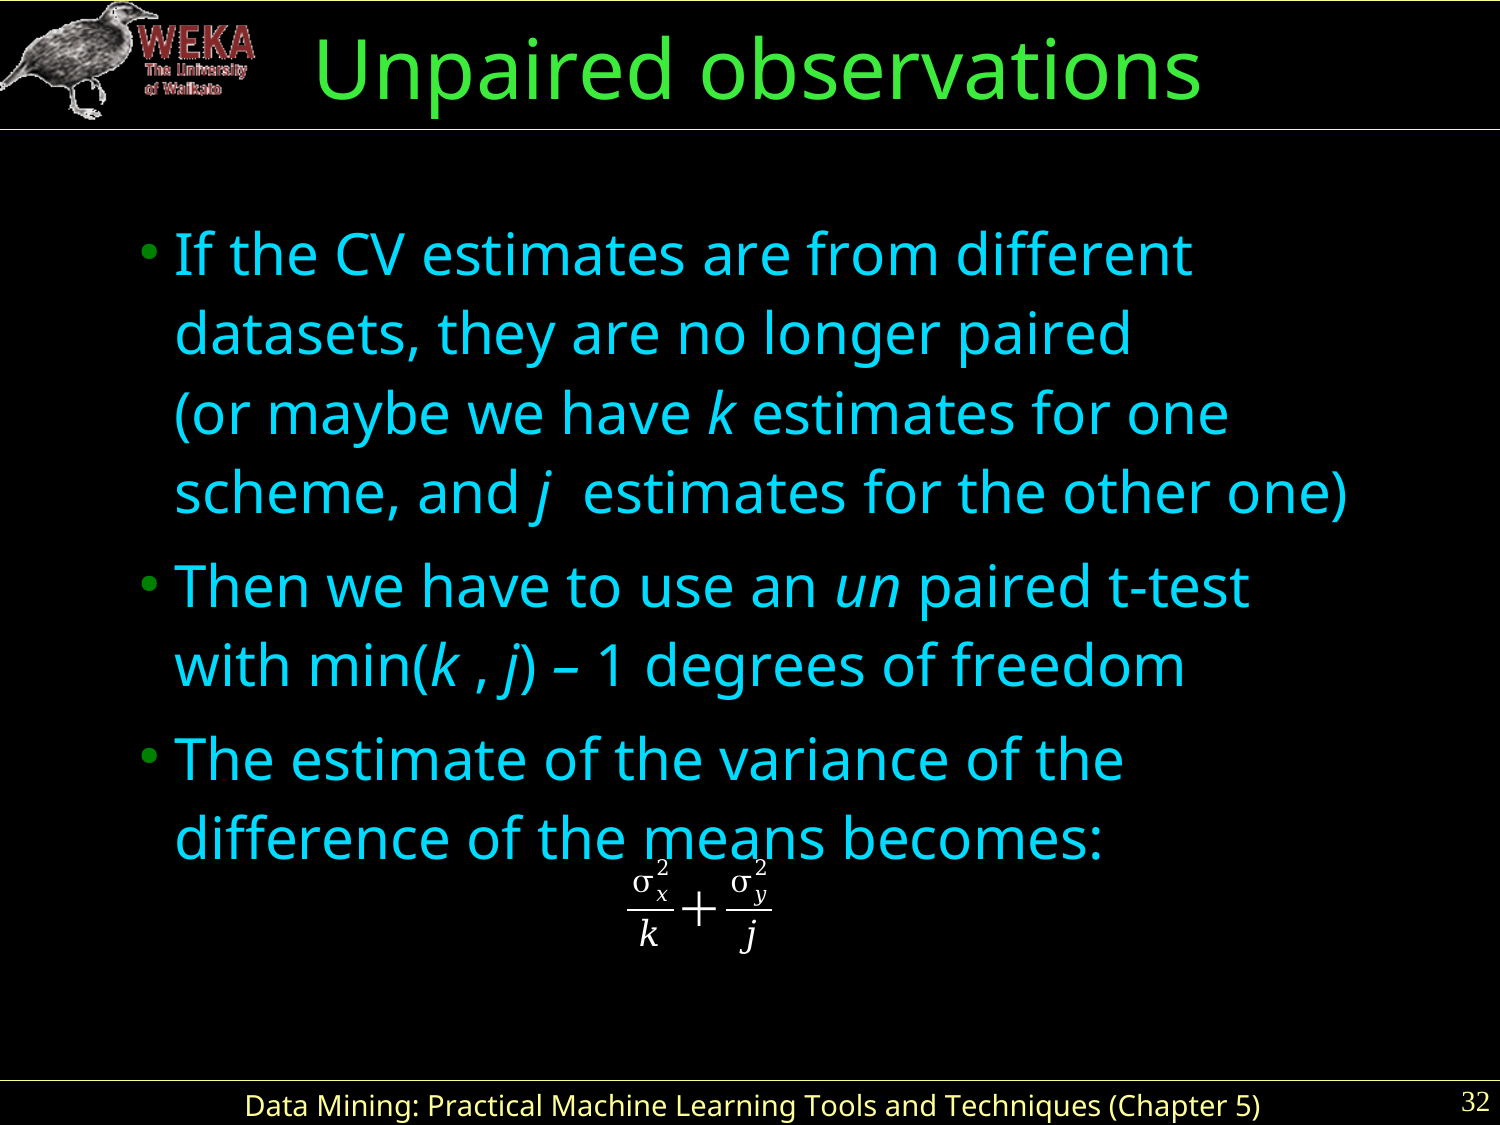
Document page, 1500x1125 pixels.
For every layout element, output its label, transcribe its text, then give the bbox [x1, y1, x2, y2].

chart [620, 856, 780, 955]
title Unpaired observations [297, 0, 1500, 148]
text_box If the CV estimates are from different datasets, they are no longer paired (or maybe we have k estimates for one scheme, and j estimates for the other one) Then we have to use an un paired t-test with min(k , j) – 1 degrees of freedom The estimate of the variance of the difference of the means becomes: [88, 206, 1388, 882]
picture [0, 1, 266, 129]
